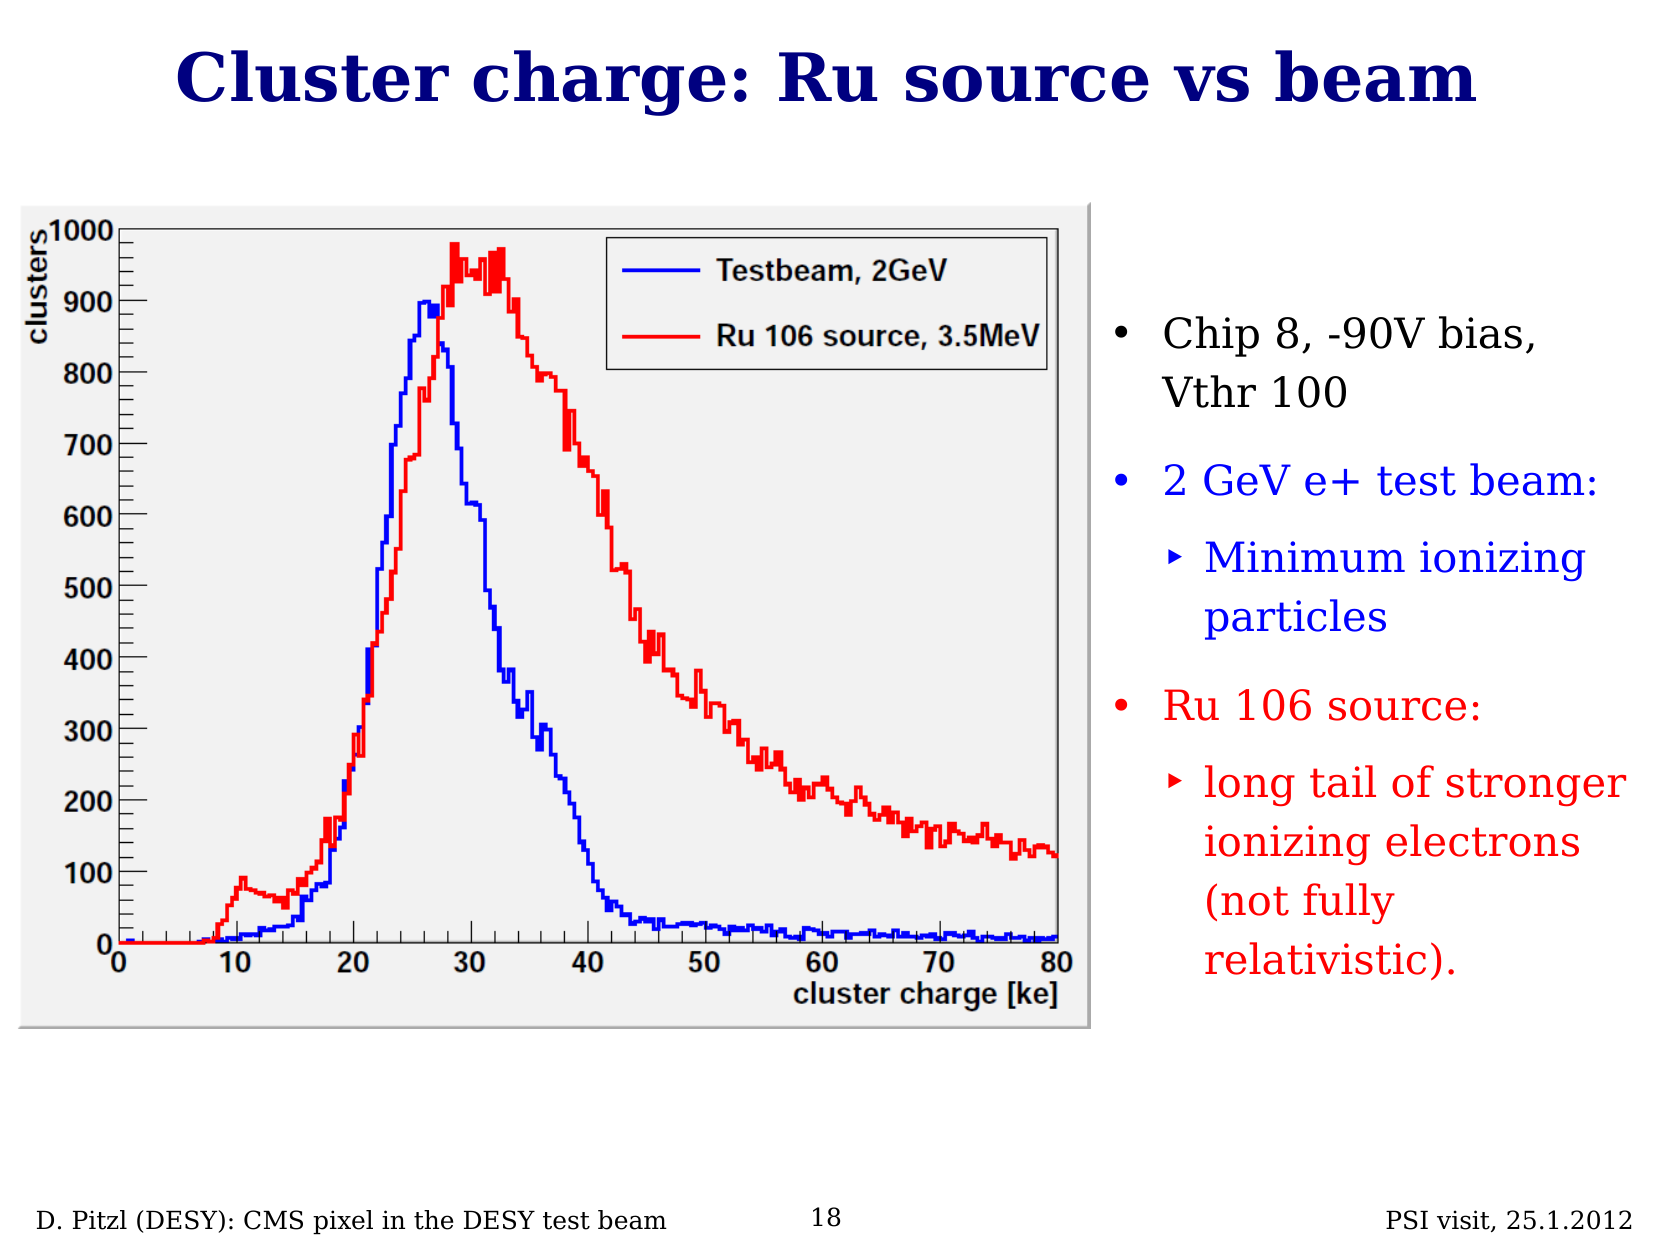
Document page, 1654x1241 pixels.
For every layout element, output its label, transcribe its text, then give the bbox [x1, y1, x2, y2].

picture [17, 202, 1091, 1029]
list Chip 8, -90V bias, Vthr 100 2 GeV e+ test beam: Minimum ionizing particles Ru 106 source: long tail of stronger ionizing electrons (not fully relativistic). [1109, 298, 1639, 974]
title Cluster charge: Ru source vs beam [121, 32, 1534, 124]
